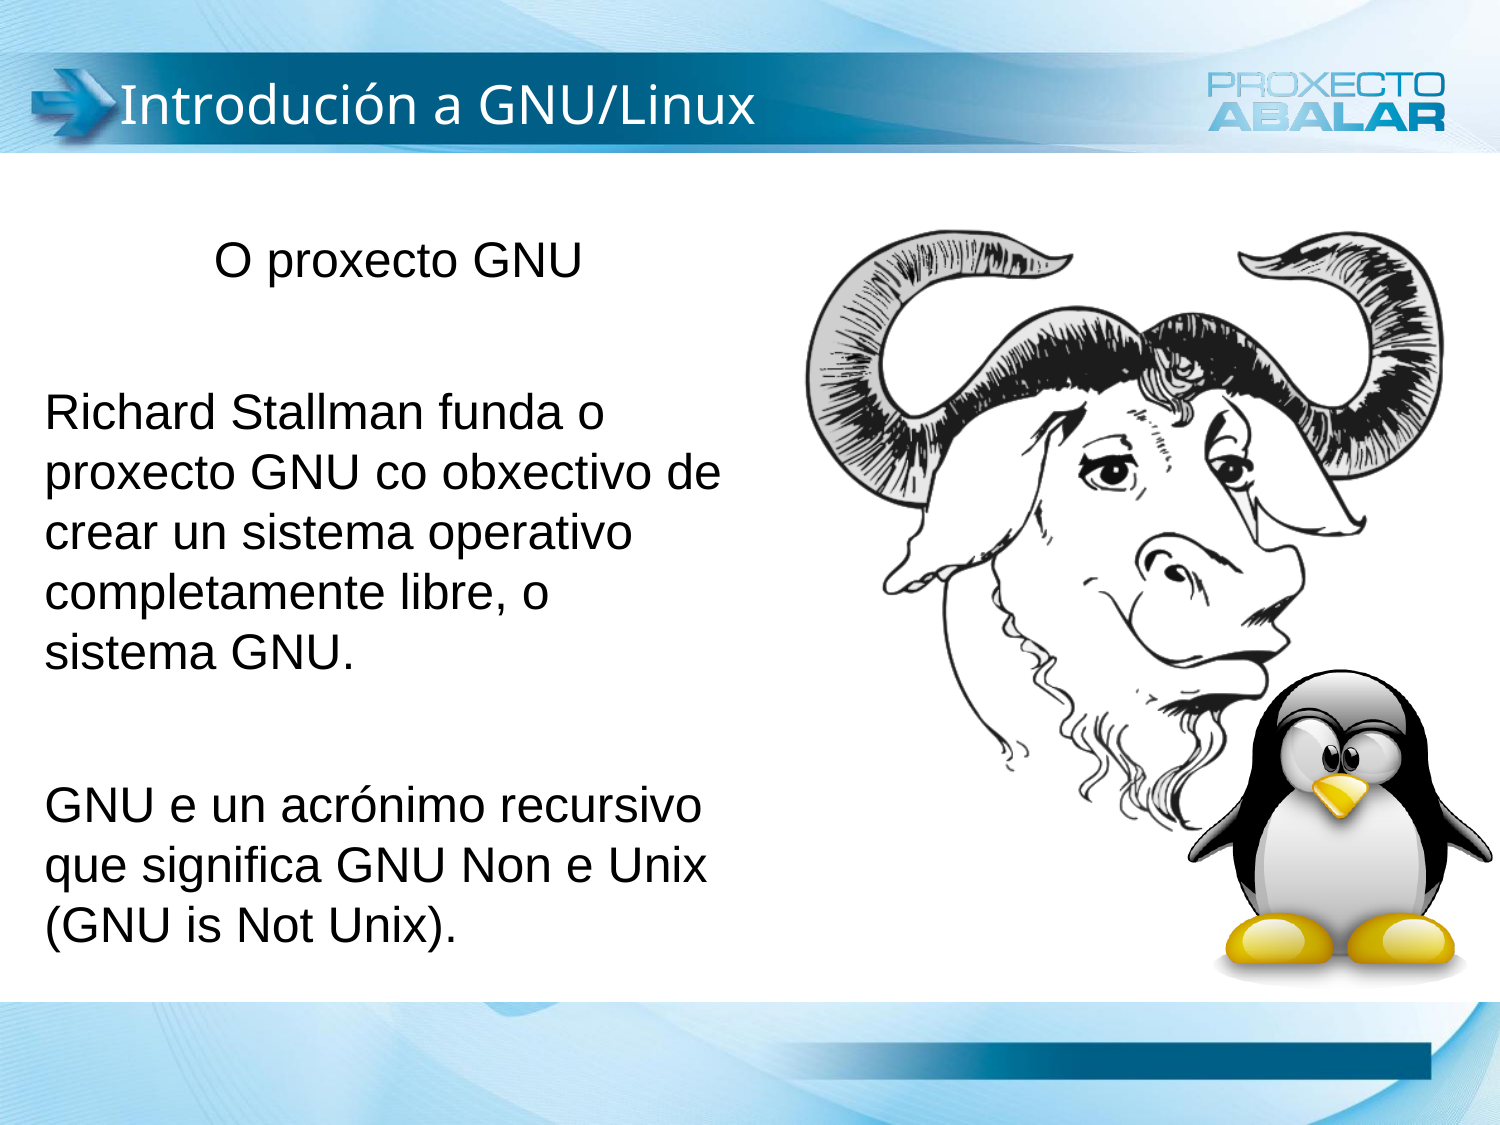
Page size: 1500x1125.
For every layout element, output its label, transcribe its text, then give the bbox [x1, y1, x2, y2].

text_box Introdución a GNU/Linux [104, 62, 772, 143]
title O proxecto GNU [0, 161, 798, 355]
picture [0, 1002, 1500, 1125]
picture [767, 177, 1493, 997]
picture [0, 0, 1500, 153]
list Richard Stallman funda o proxecto GNU co obxectivo de crear un sistema operativo completamente libre, o sistema GNU. GNU e un acrónimo recursivo que significa GNU Non e Unix (GNU is Not Unix). [29, 355, 739, 1038]
